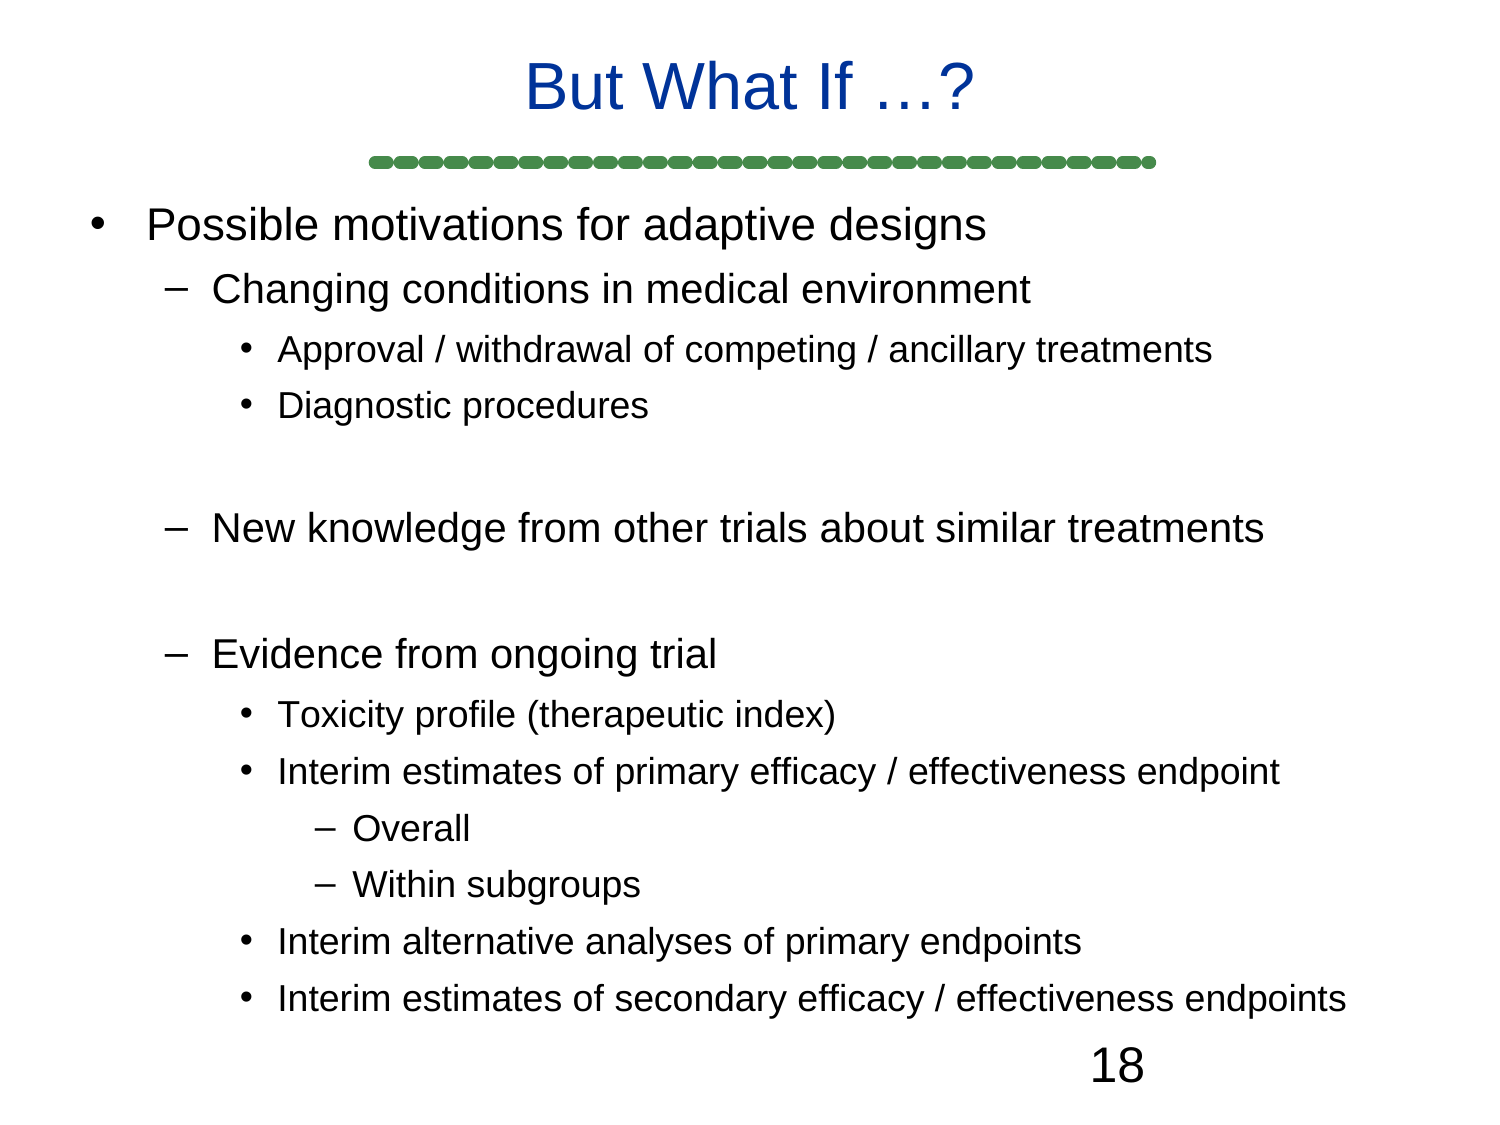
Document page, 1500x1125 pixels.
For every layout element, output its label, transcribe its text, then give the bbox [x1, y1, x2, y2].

list Possible motivations for adaptive designs Changing conditions in medical environment Approval / withdrawal of competing / ancillary treatments Diagnostic procedures New knowledge from other trials about similar treatments Evidence from ongoing trial Toxicity profile (therapeutic index) Interim estimates of primary efficacy / effectiveness endpoint Overall Within subgroups Interim alternative analyses of primary endpoints Interim estimates of secondary efficacy / effectiveness endpoints [75, 187, 1426, 1050]
title But What If …? [37, 24, 1463, 141]
